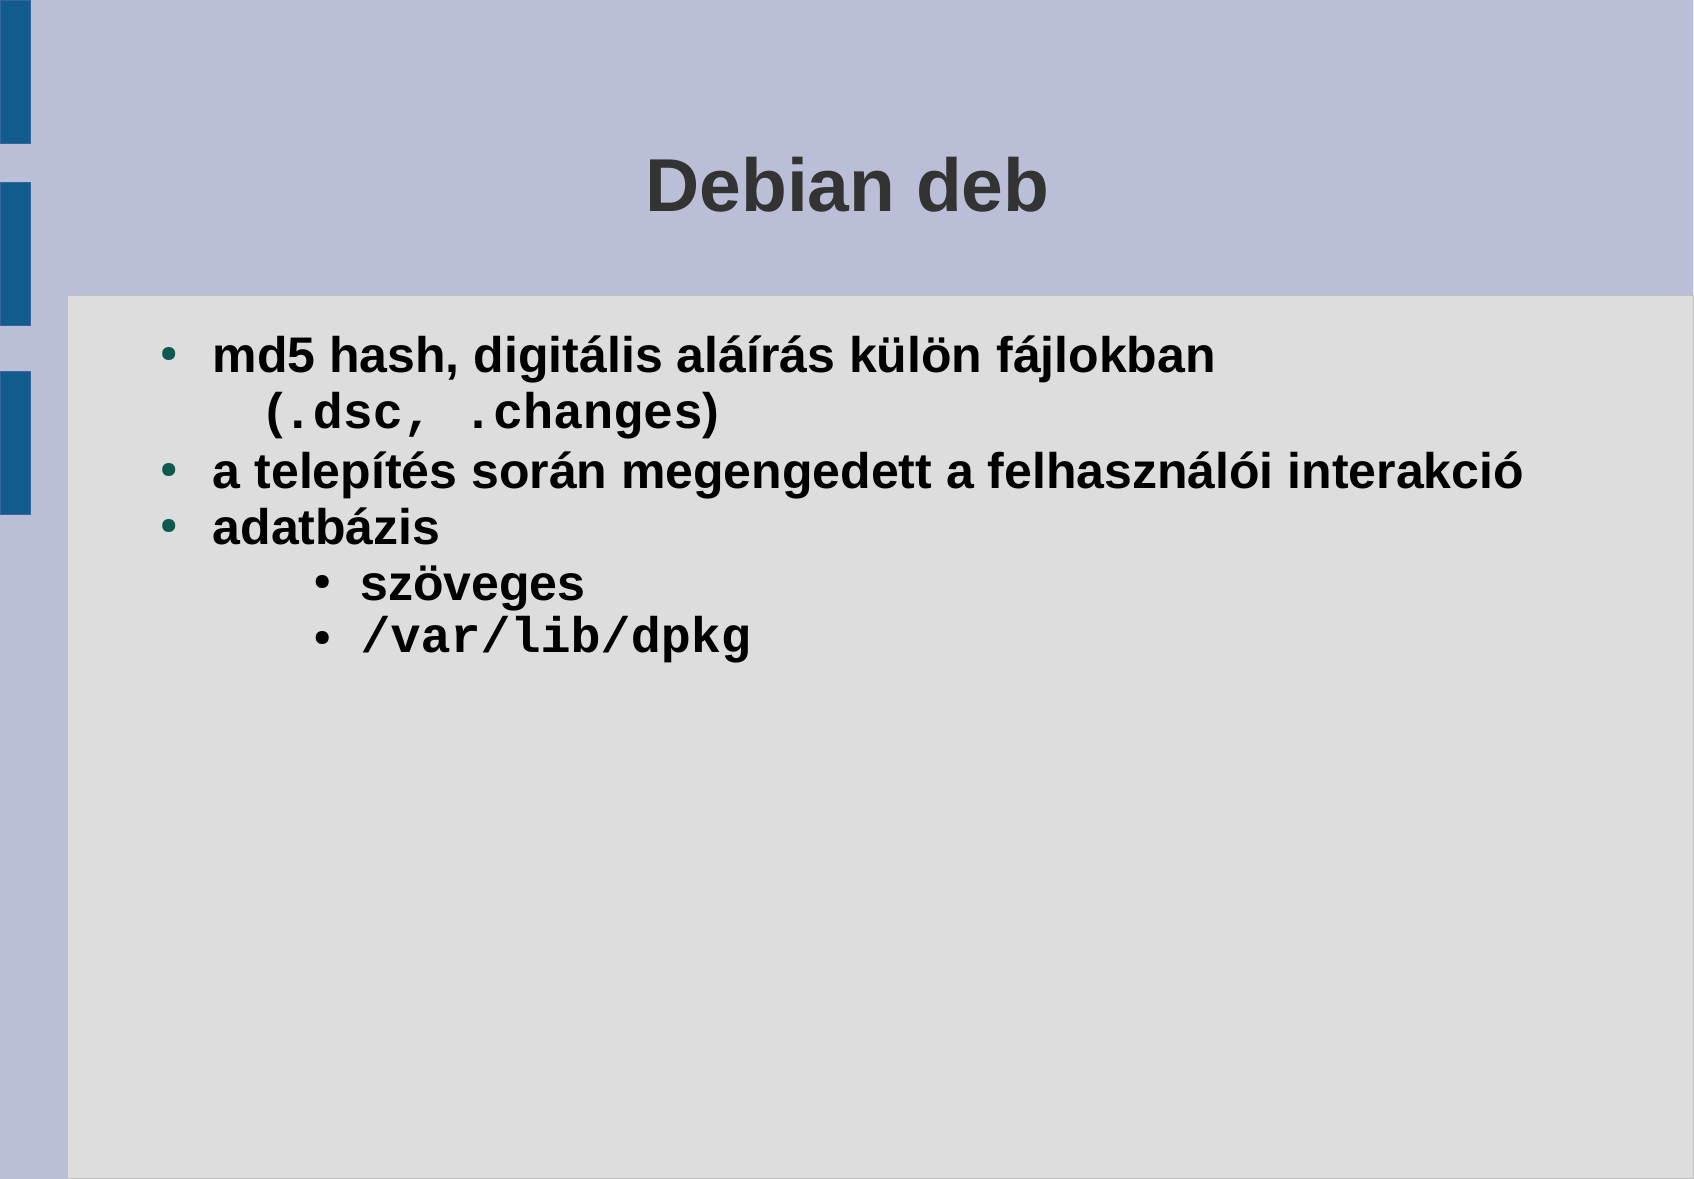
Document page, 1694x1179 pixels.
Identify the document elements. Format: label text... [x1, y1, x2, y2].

list md5 hash, digitális aláírás külön fájlokban (.dsc, .changes) a telepítés során megengedett a felhasználói interakció adatbázis szöveges /var/lib/dpkg [124, 327, 1571, 1071]
title Debian deb [124, 86, 1571, 284]
